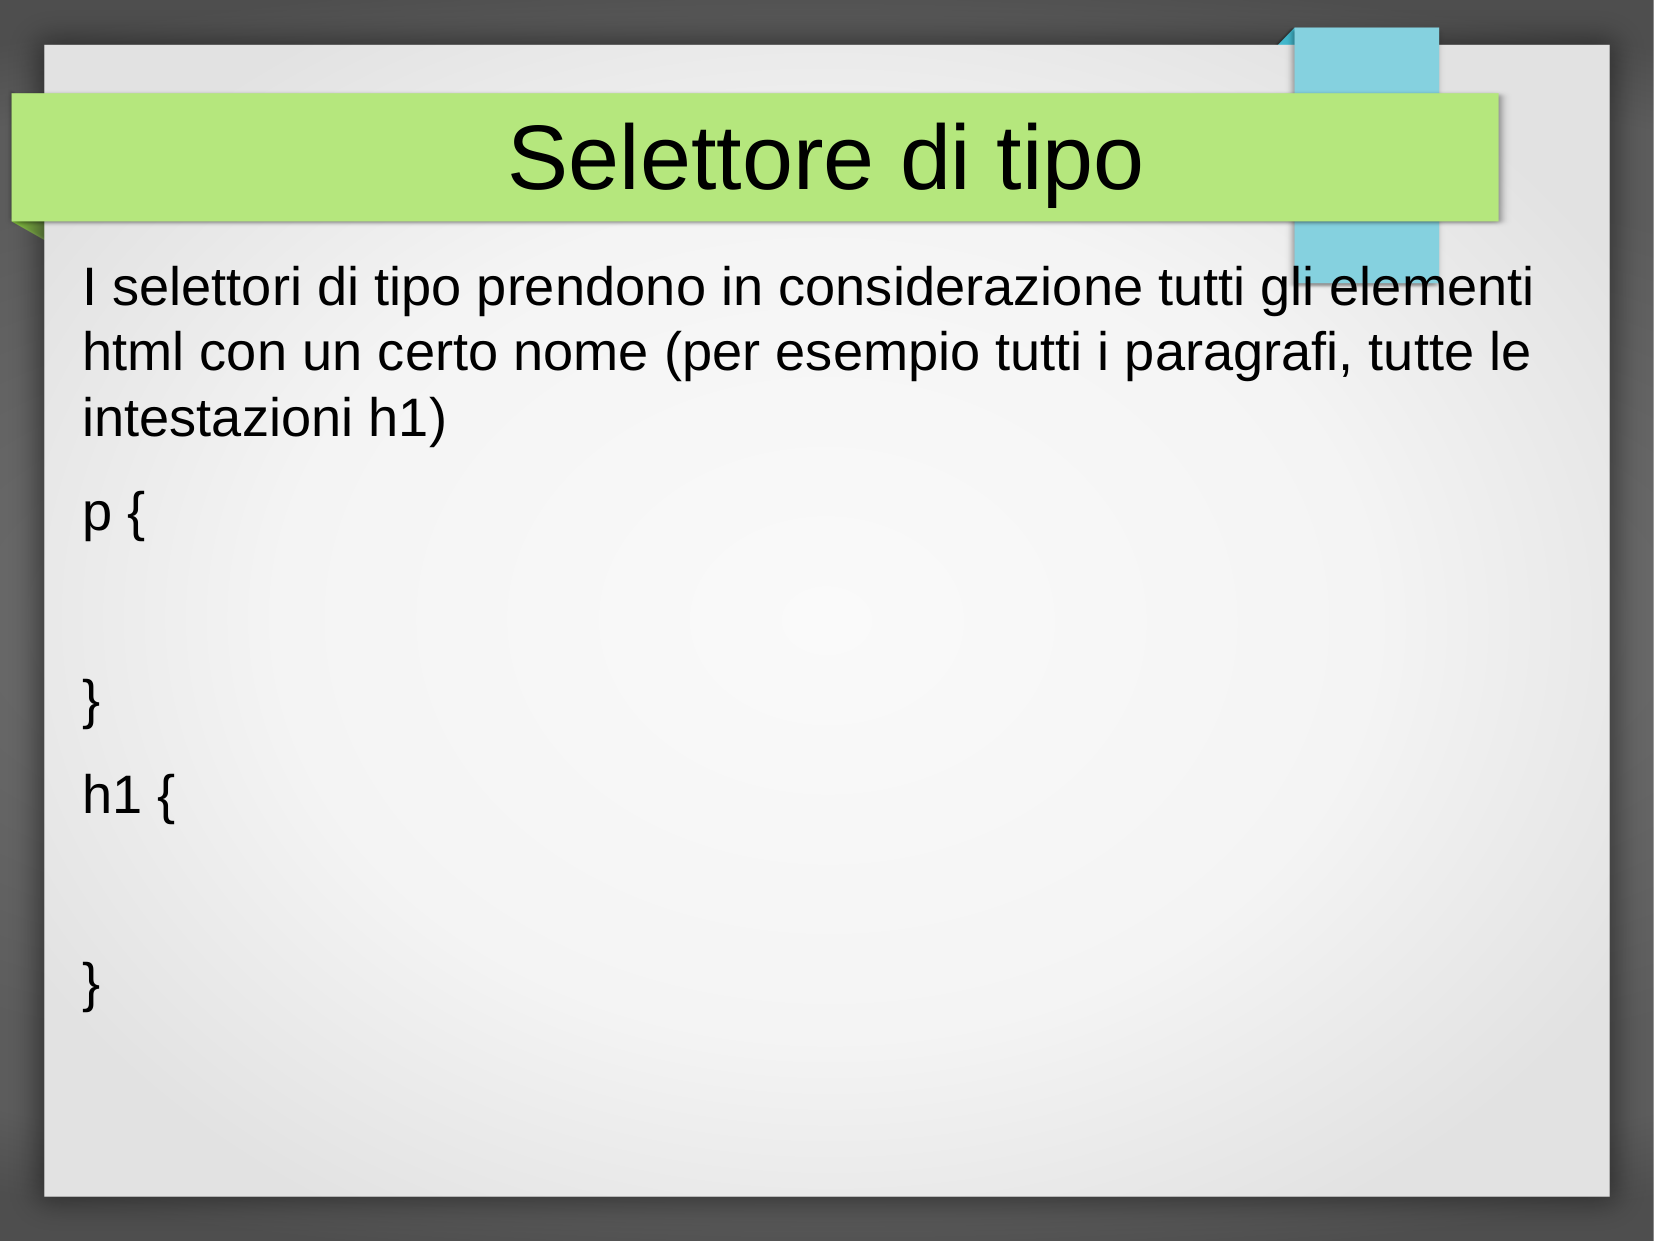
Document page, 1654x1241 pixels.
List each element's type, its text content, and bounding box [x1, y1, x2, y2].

picture [0, 0, 1654, 1241]
title Selettore di tipo [82, 49, 1571, 251]
list I selettori di tipo prendono in considerazione tutti gli elementi html con un certo nome (per esempio tutti i paragrafi, tutte le intestazioni h1) p { } h1 { } [82, 251, 1571, 1153]
